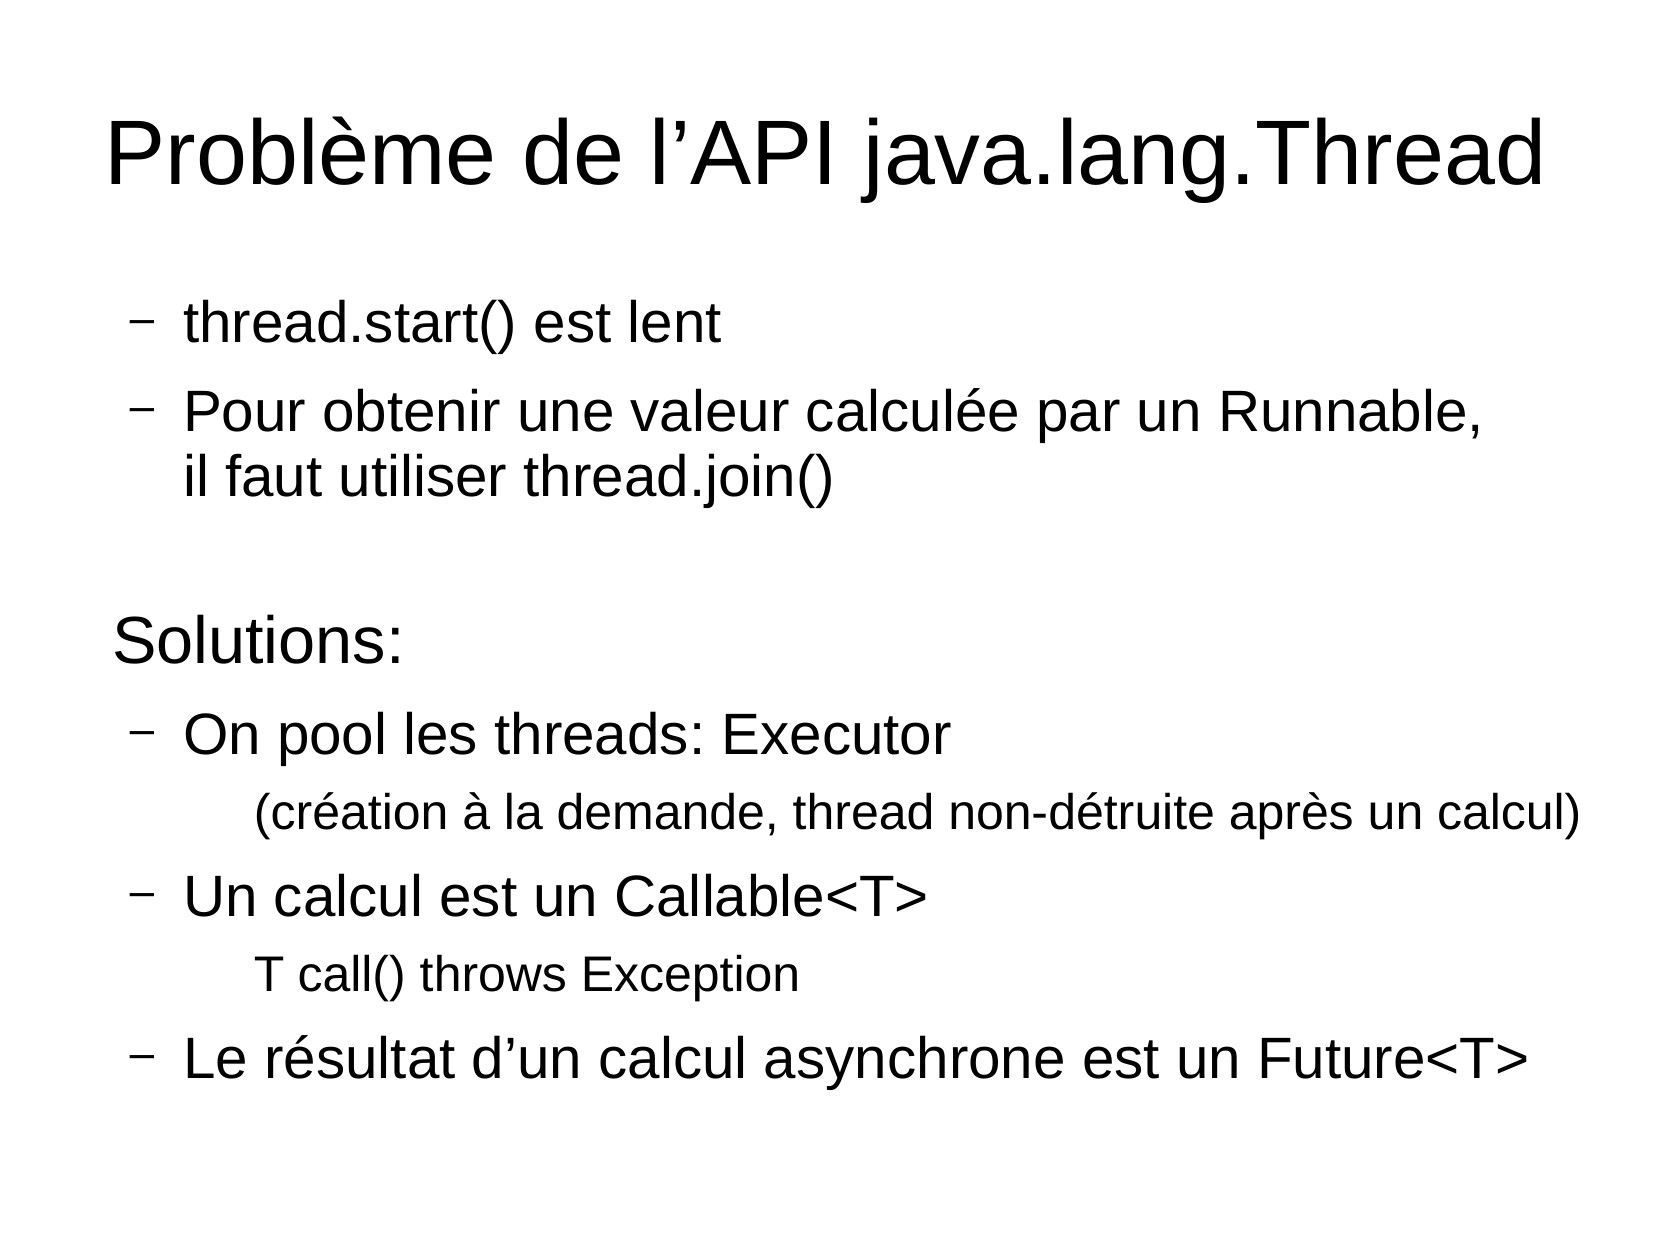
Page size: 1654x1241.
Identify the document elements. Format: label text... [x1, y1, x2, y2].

list thread.start() est lent Pour obtenir une valeur calculée par un Runnable, il faut utiliser thread.join() Solutions: On pool les threads: Executor (création à la demande, thread non-détruite après un calcul) Un calcul est un Callable<T> T call() throws Exception Le résultat d’un calcul asynchrone est un Future<T> [41, 290, 1597, 1186]
title Problème de l’API java.lang.Thread [82, 49, 1571, 257]
